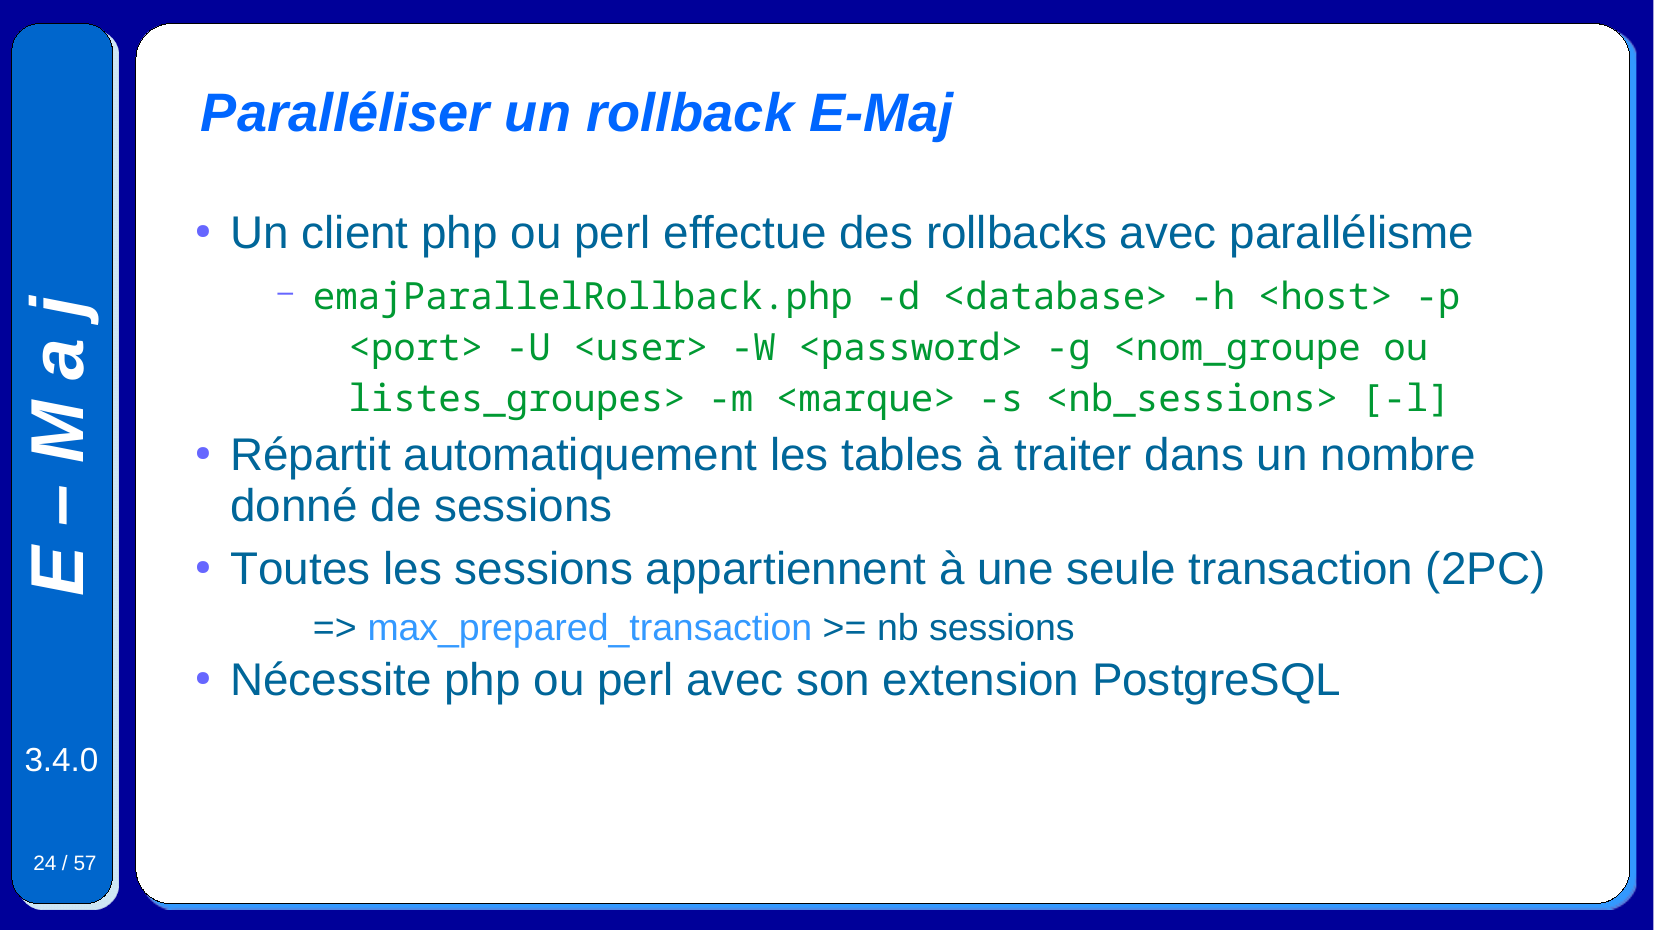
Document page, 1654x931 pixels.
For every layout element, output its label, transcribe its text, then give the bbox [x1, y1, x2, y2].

list Un client php ou perl effectue des rollbacks avec parallélisme emajParallelRollback.php -d <database> -h <host> -p <port> -U <user> -W <password> -g <nom_groupe ou listes_groupes> -m <marque> -s <nb_sessions> [-l] Répartit automatiquement les tables à traiter dans un nombre donné de sessions Toutes les sessions appartiennent à une seule transaction (2PC) => max_prepared_transaction >= nb sessions Nécessite php ou perl avec son extension PostgreSQL [177, 206, 1587, 827]
title Paralléliser un rollback E-Maj [200, 34, 1575, 191]
